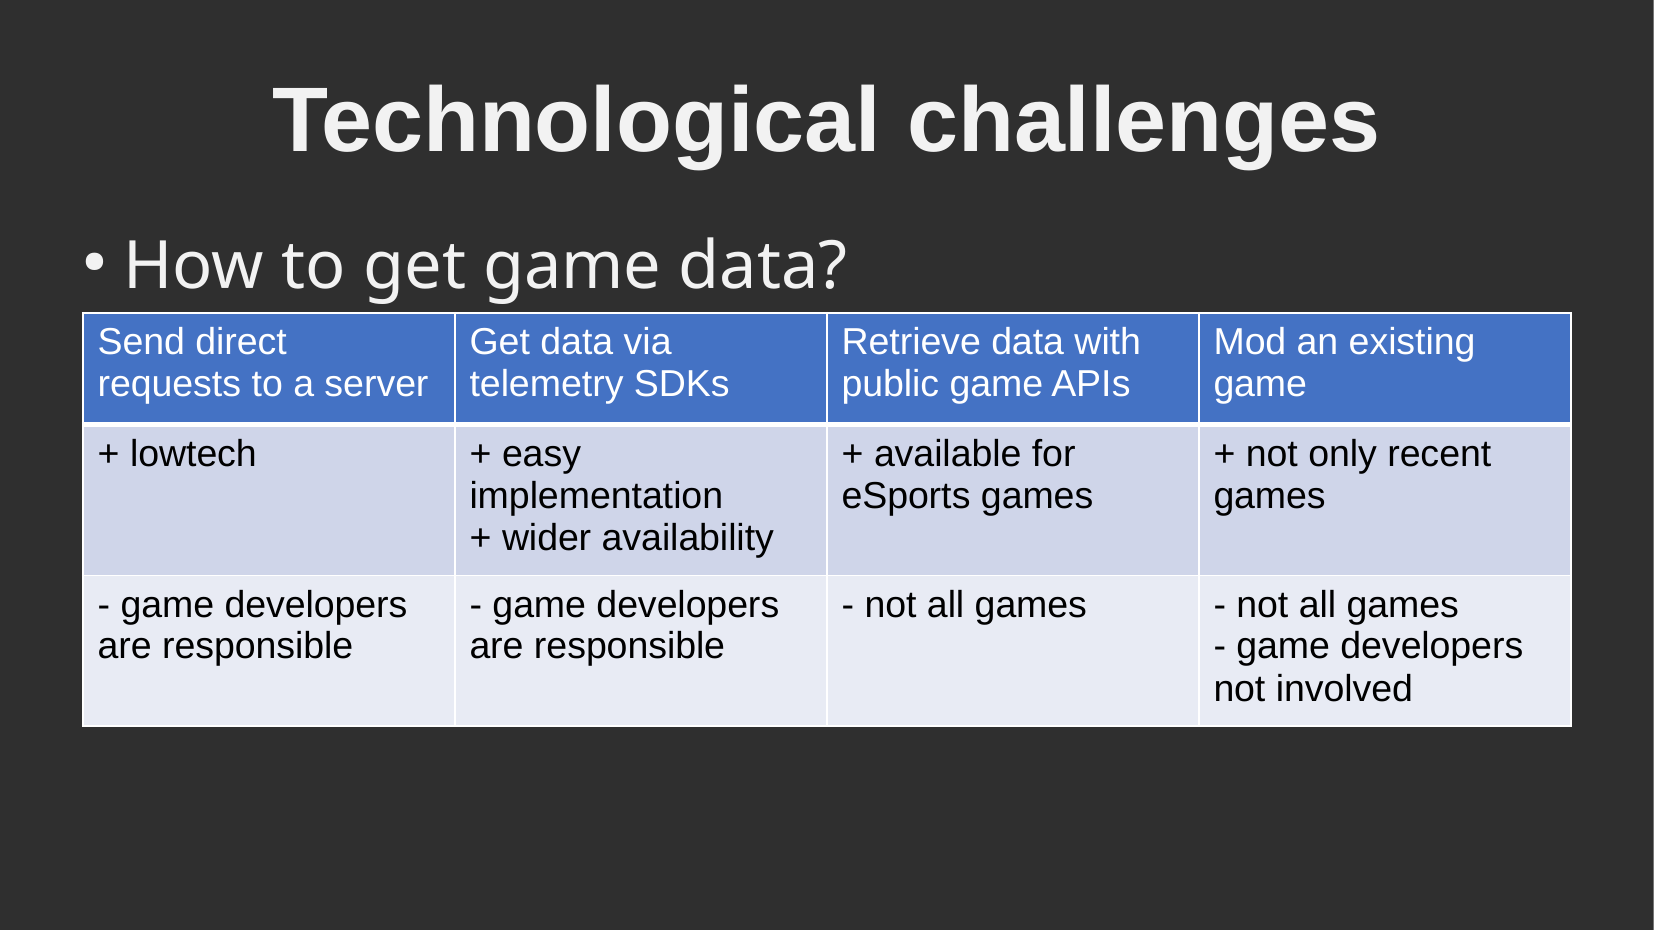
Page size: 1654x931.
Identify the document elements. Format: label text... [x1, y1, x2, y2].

title Technological challenges [82, 37, 1571, 193]
table_header Get data via telemetry SDKs [456, 314, 826, 422]
table_cell + easy implementation + wider availability [456, 427, 826, 575]
table_header Retrieve data with public game APIs [828, 314, 1198, 422]
table_header Send direct requests to a server [84, 314, 454, 422]
table_cell - not all games - game developers not involved [1200, 576, 1570, 725]
table_cell + available for eSports games [828, 427, 1198, 575]
table_cell + not only recent games [1200, 427, 1570, 575]
table_cell - not all games [828, 576, 1198, 725]
table_cell - game developers are responsible [84, 576, 454, 725]
text_box How to get game data? [82, 217, 1571, 311]
table_cell - game developers are responsible [456, 576, 826, 725]
table_cell + lowtech [84, 427, 454, 575]
table_header Mod an existing game [1200, 314, 1570, 422]
